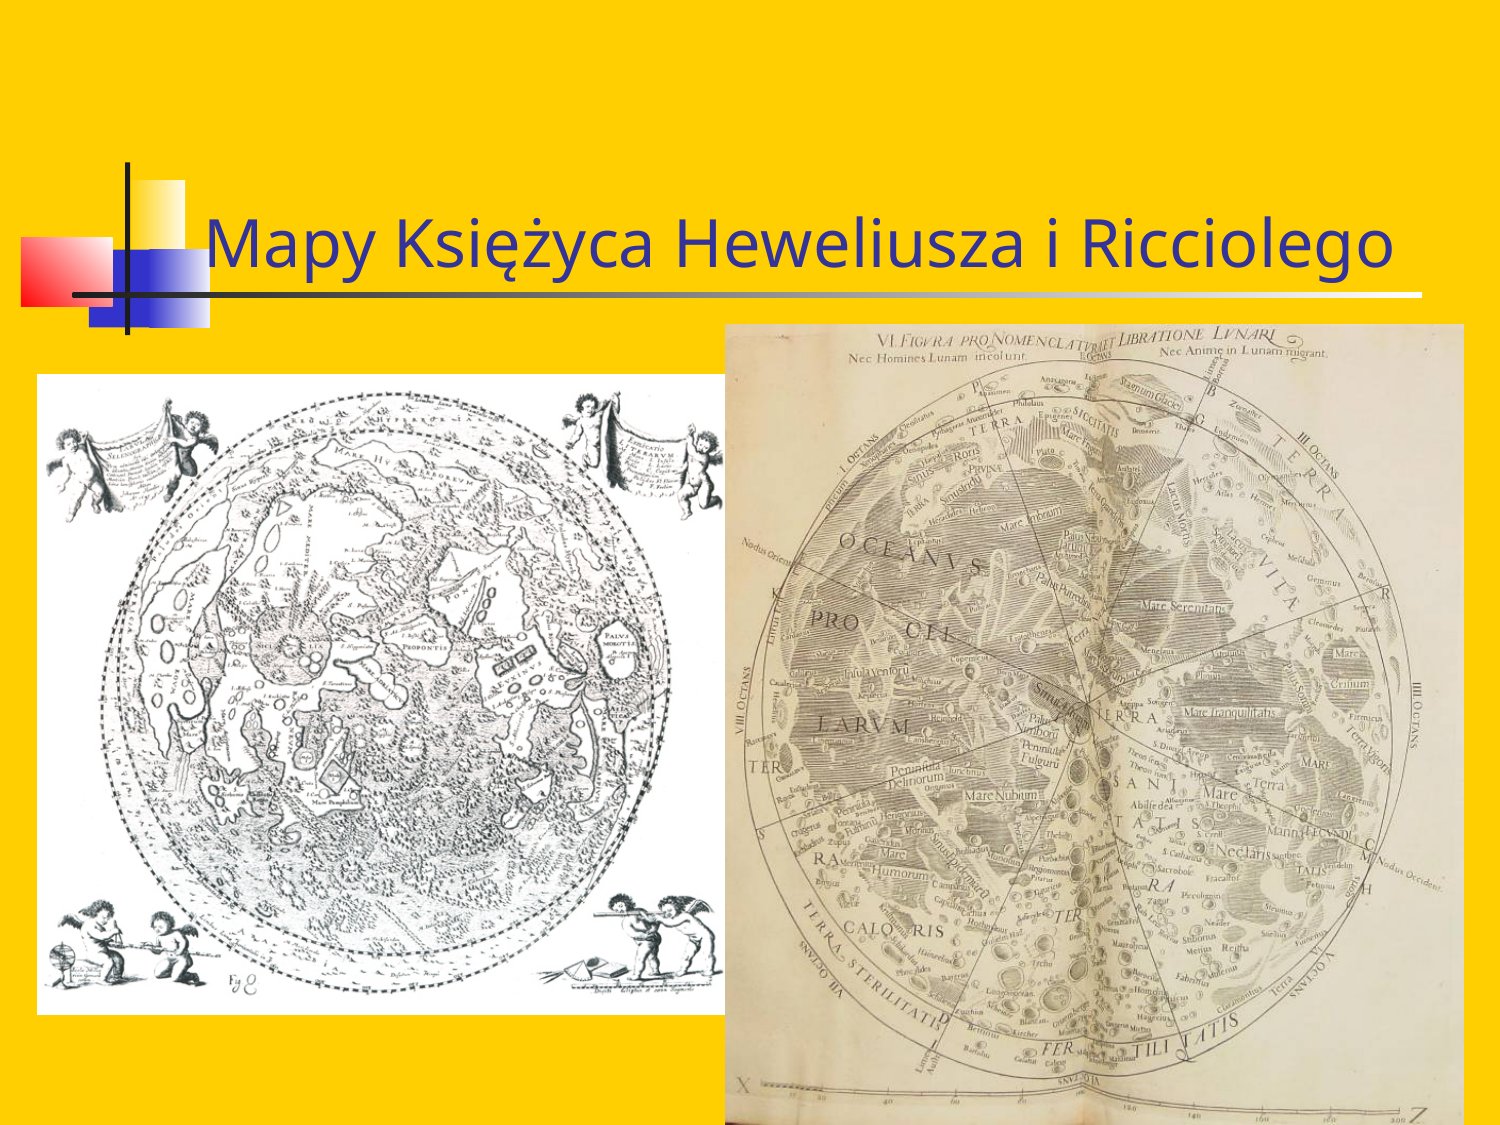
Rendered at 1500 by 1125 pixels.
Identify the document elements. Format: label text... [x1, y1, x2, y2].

title Mapy Księżyca Heweliusza i Ricciolego [188, 101, 1468, 289]
picture [37, 324, 1464, 1125]
